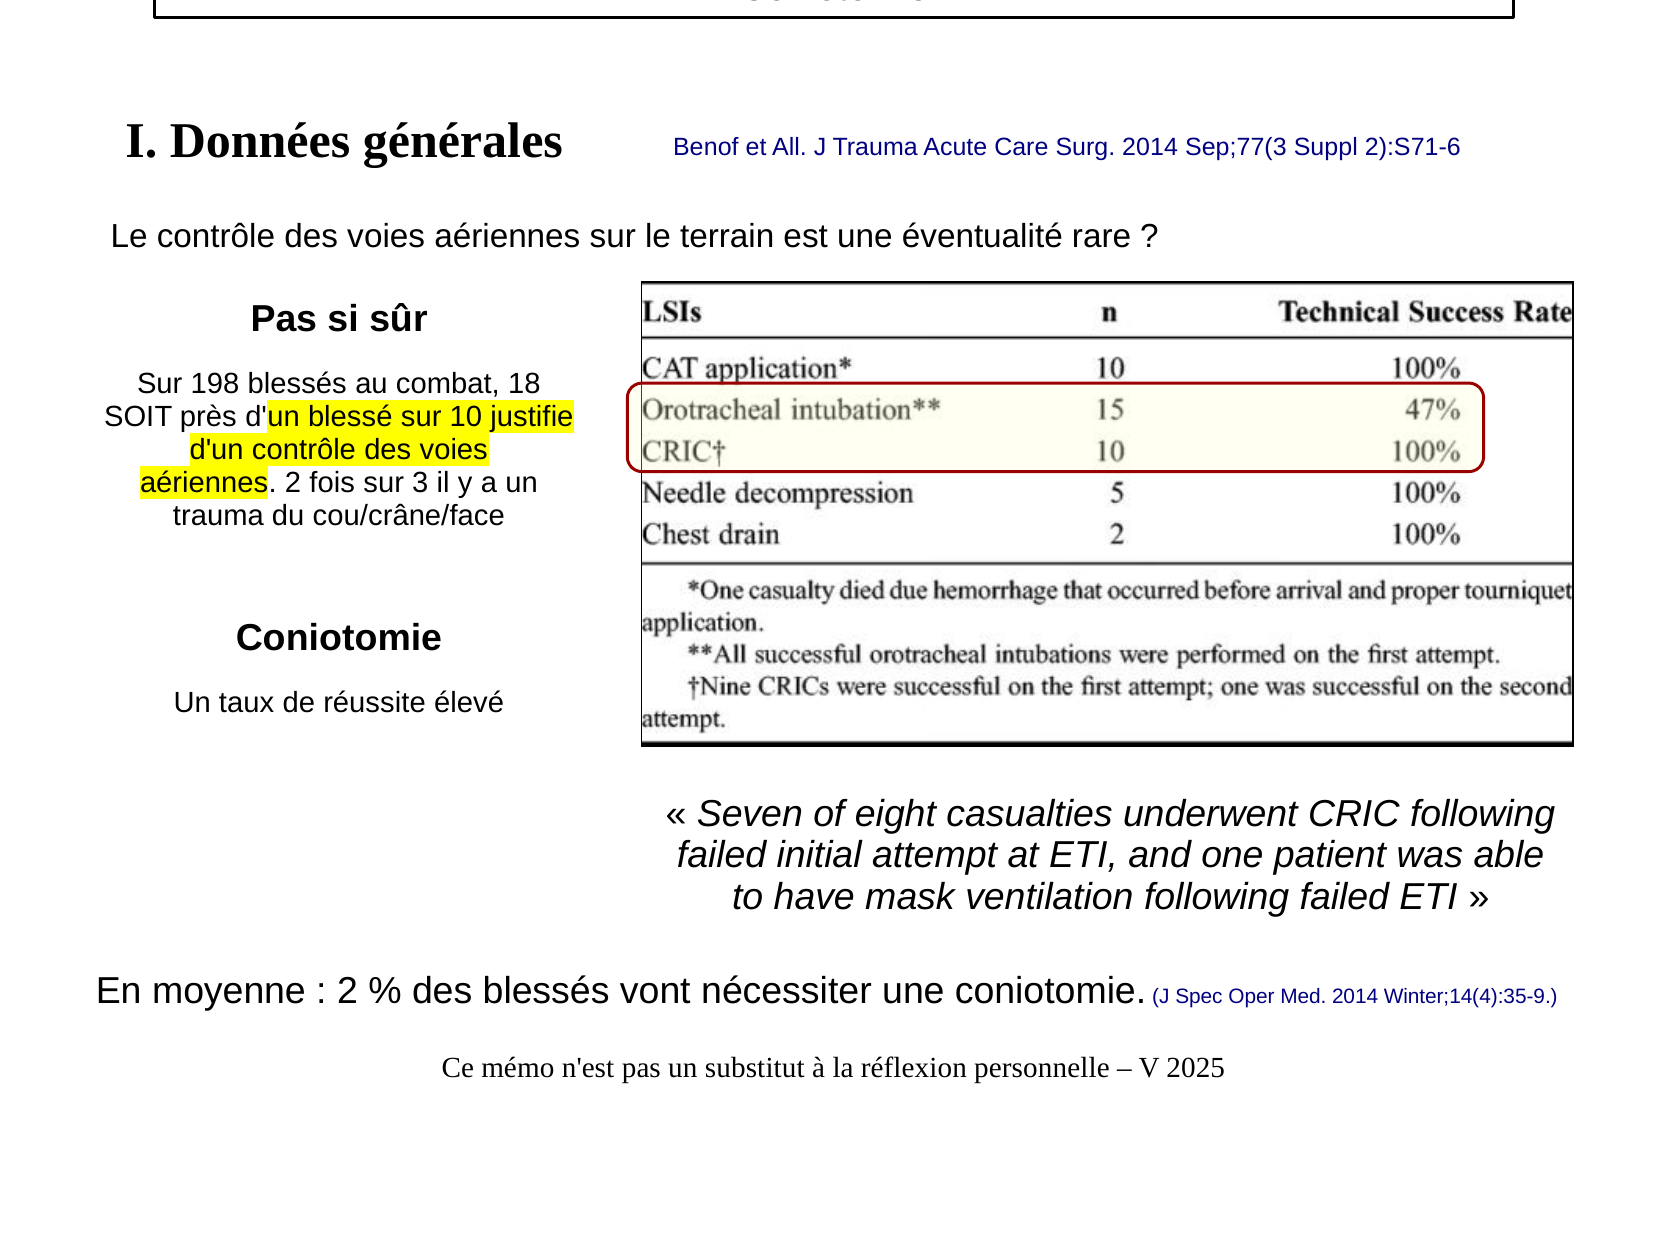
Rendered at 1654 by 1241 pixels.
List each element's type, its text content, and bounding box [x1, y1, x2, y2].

text_box Pas si sûr Sur 198 blessés au combat, 18 SOIT près d'un blessé sur 10 justifie d'un contrôle des voies aériennes. 2 fois sur 3 il y a un trauma du cou/crâne/face [66, 290, 612, 555]
picture [642, 282, 1573, 746]
text_box « Seven of eight casualties underwent CRIC following failed initial attempt at ETI, and one patient was able to have mask ventilation following failed ETI » [650, 784, 1571, 961]
text_box En moyenne : 2 % des blessés vont nécessiter une coniotomie. (J Spec Oper Med. 2014 Winter;14(4):35-9.) [81, 961, 1587, 1043]
text_box I. Données générales [110, 105, 1525, 177]
text_box Ce mémo n'est pas un substitut à la réflexion personnelle – V 2025 [7, 1044, 1654, 1102]
text_box Benof et All. J Trauma Acute Care Surg. 2014 Sep;77(3 Suppl 2):S71-6 [544, 125, 1592, 805]
text_box [627, 383, 1484, 472]
text_box Coniotomie Un taux de réussite élevé [66, 609, 612, 756]
text_box Coniotomie [154, 0, 1514, 18]
text_box Le contrôle des voies aériennes sur le terrain est une éventualité rare ? [95, 209, 1396, 277]
